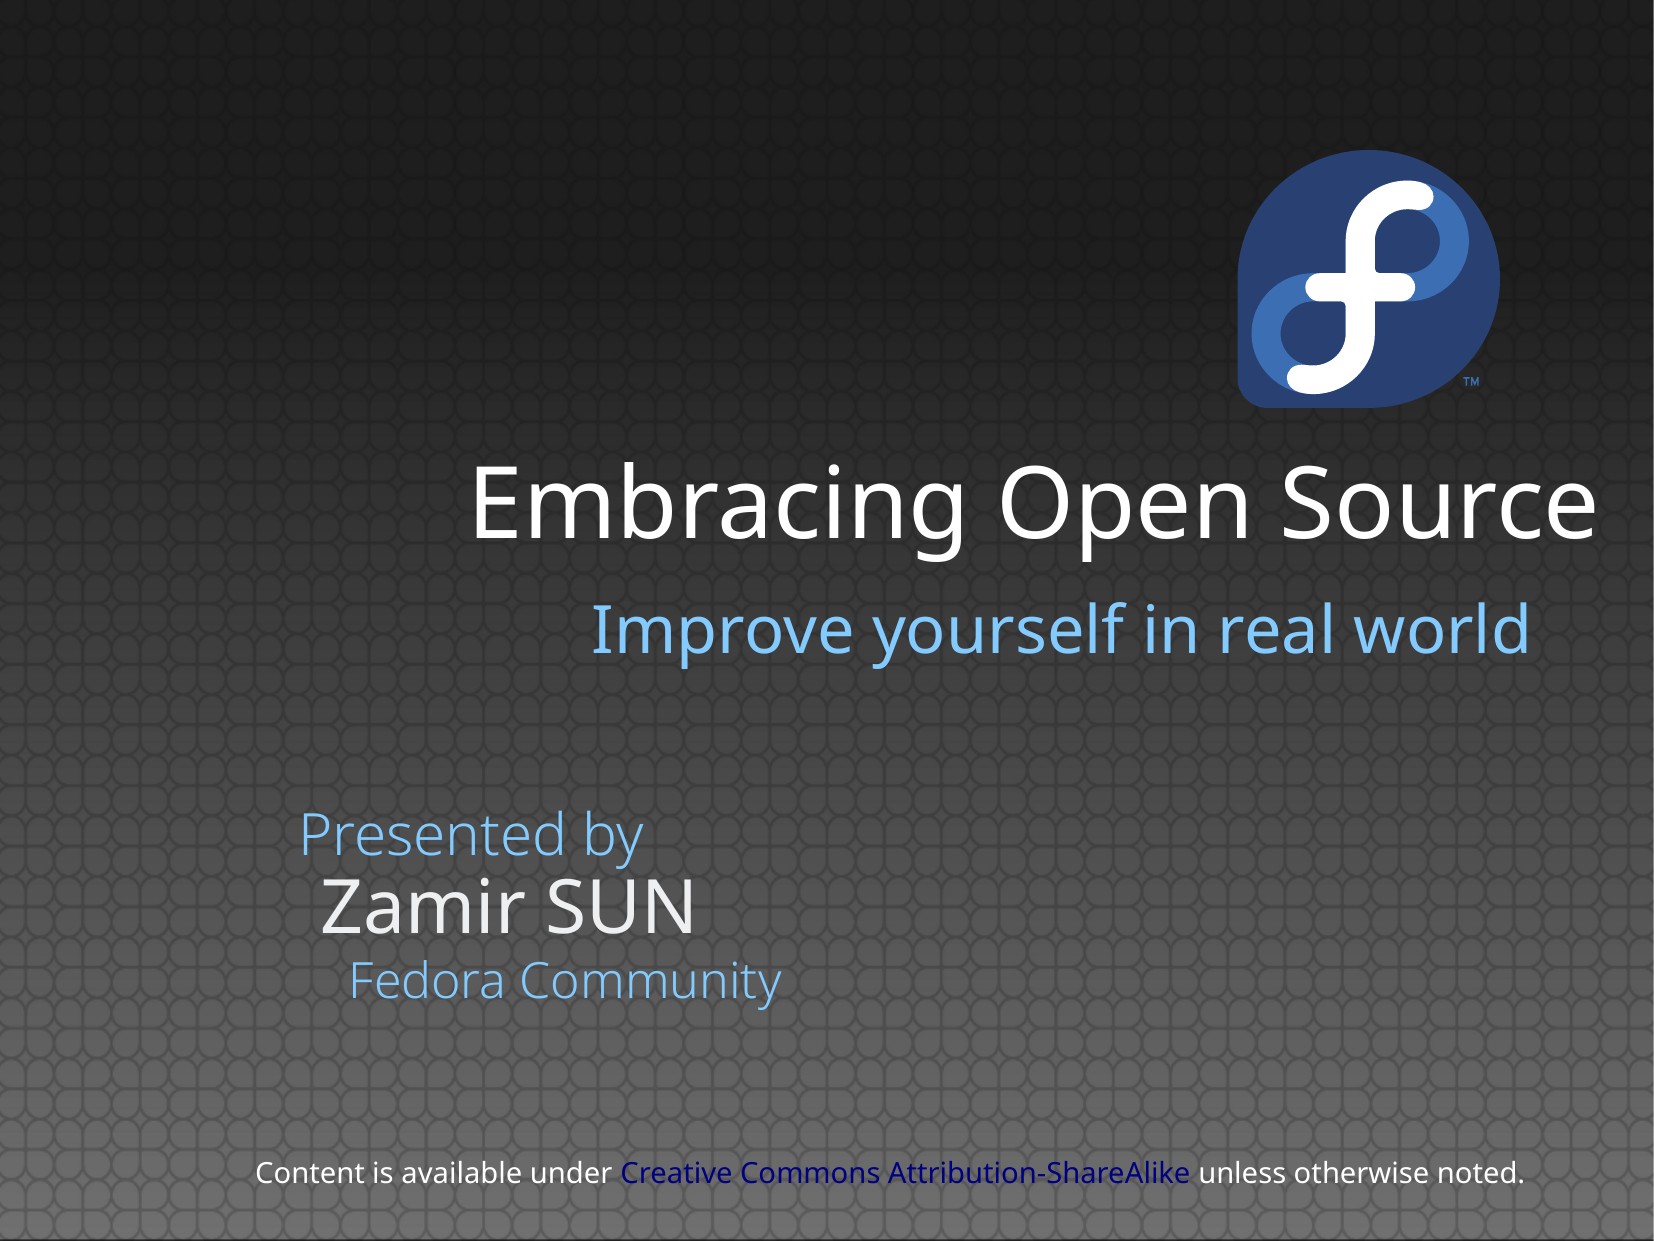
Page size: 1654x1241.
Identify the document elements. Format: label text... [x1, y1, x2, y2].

text_box Zamir SUN [305, 846, 1057, 949]
text_box Embracing Open Source [72, 424, 1617, 571]
text_box Fedora Community [334, 938, 858, 1022]
text_box Content is available under Creative Commons Attribution-ShareAlike unless otherwise noted. [147, 1144, 1541, 1215]
picture [0, 0, 1654, 1241]
text_box Presented by [283, 785, 704, 869]
subtitle Improve yourself in real world [187, 585, 1534, 670]
